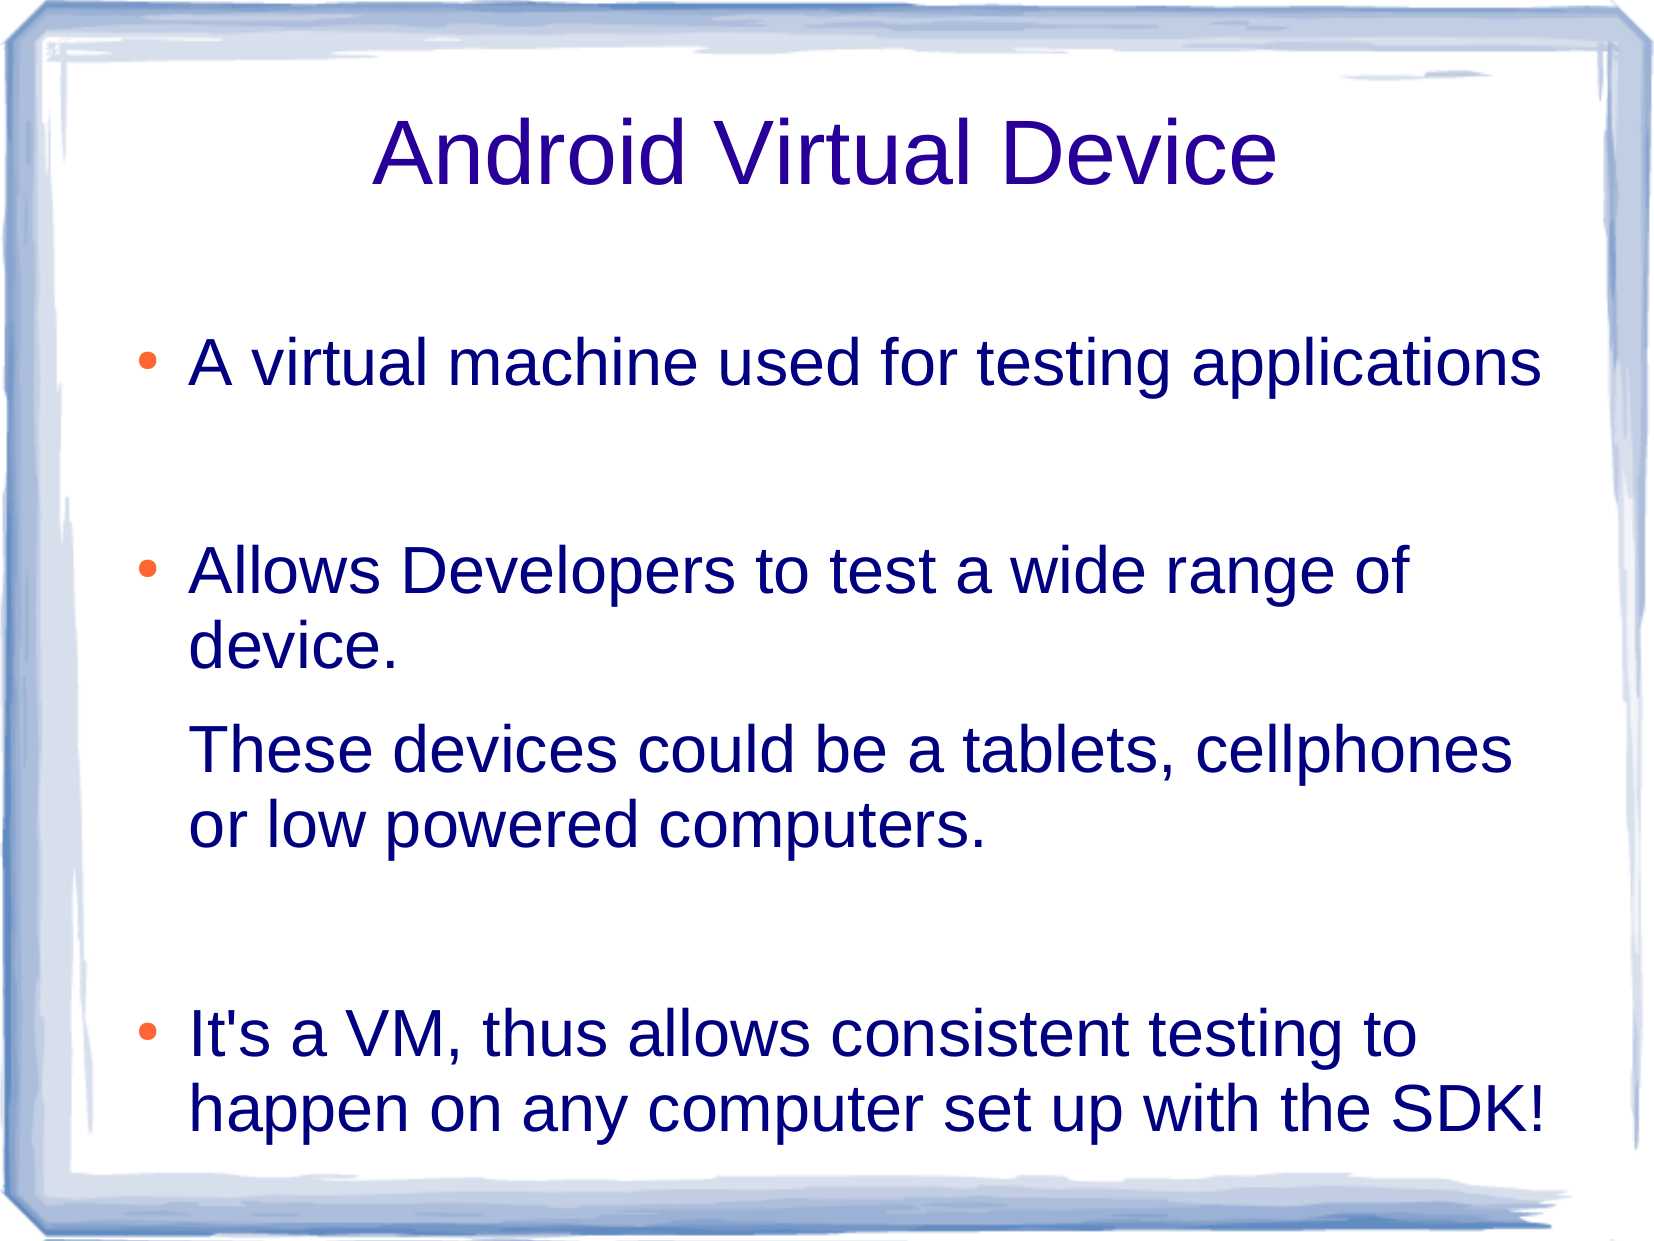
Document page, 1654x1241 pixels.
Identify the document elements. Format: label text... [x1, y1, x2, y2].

picture [0, 0, 1654, 1241]
title Android Virtual Device [82, 56, 1571, 250]
list A virtual machine used for testing applications Allows Developers to test a wide range of device. These devices could be a tablets, cellphones or low powered computers. It's a VM, thus allows consistent testing to happen on any computer set up with the SDK! [118, 324, 1571, 1146]
